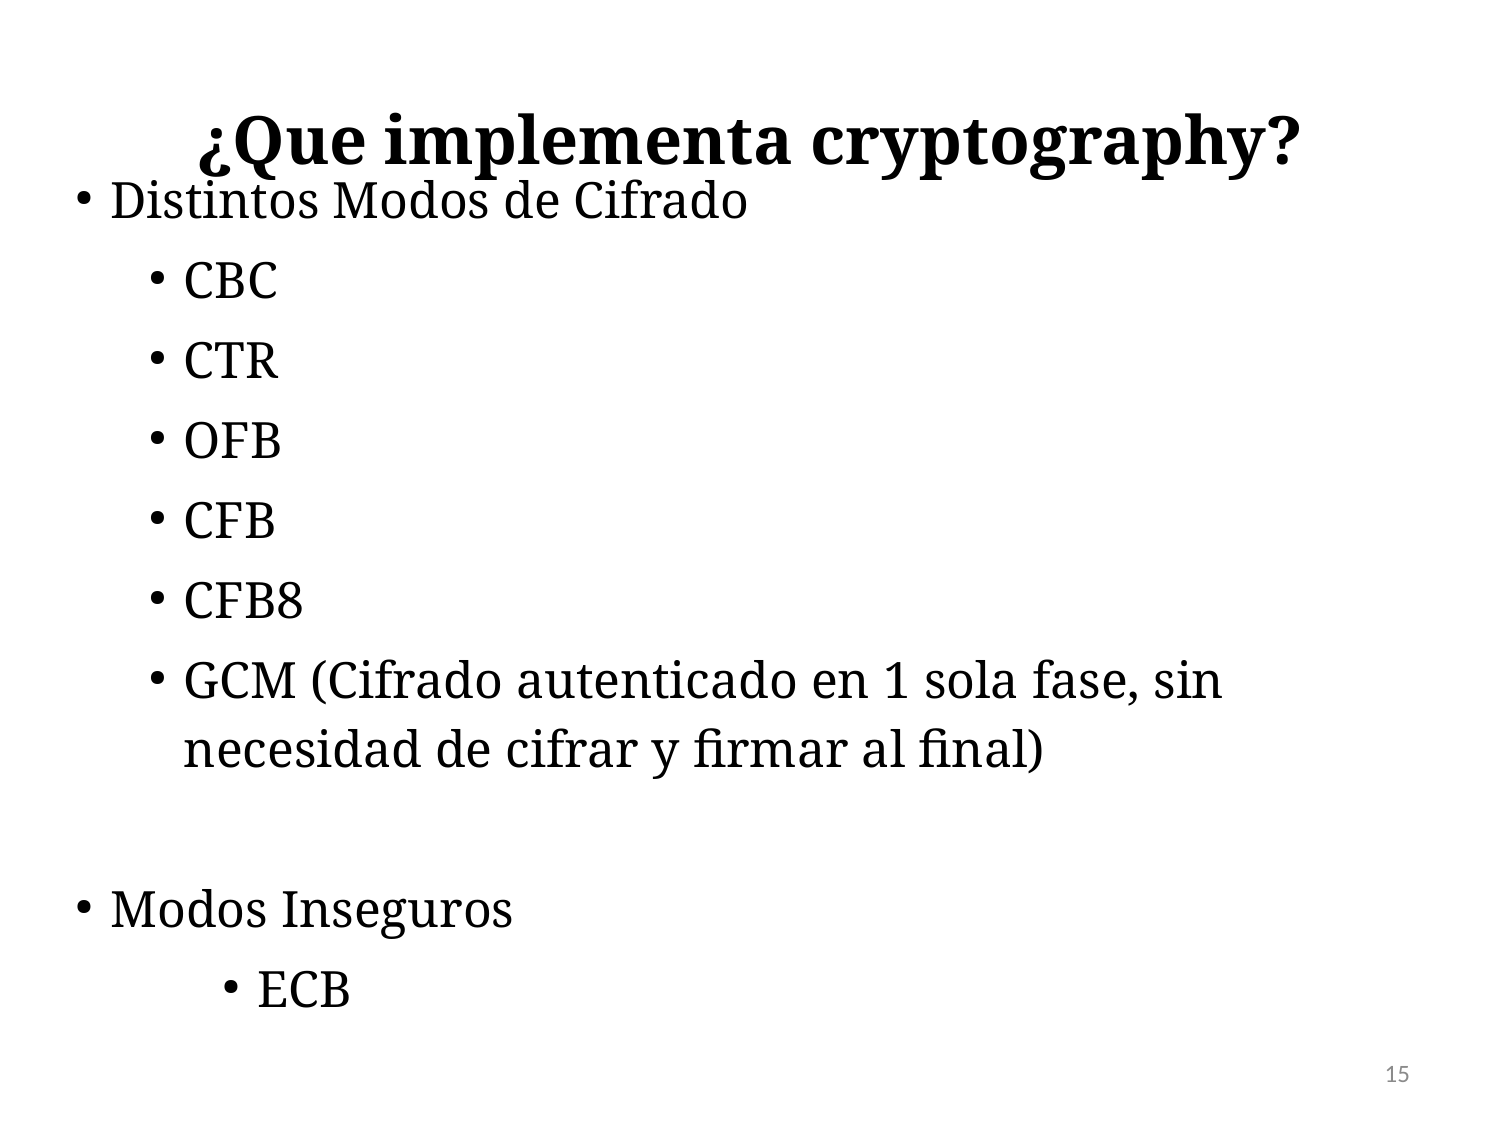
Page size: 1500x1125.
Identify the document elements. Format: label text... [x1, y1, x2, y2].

title ¿Que implementa cryptography? [75, 45, 1425, 226]
subtitle Distintos Modos de Cifrado CBC CTR OFB CFB CFB8 GCM (Cifrado autenticado en 1 sola fase, sin necesidad de cifrar y firmar al final) Modos Inseguros ECB [75, 226, 1425, 1041]
